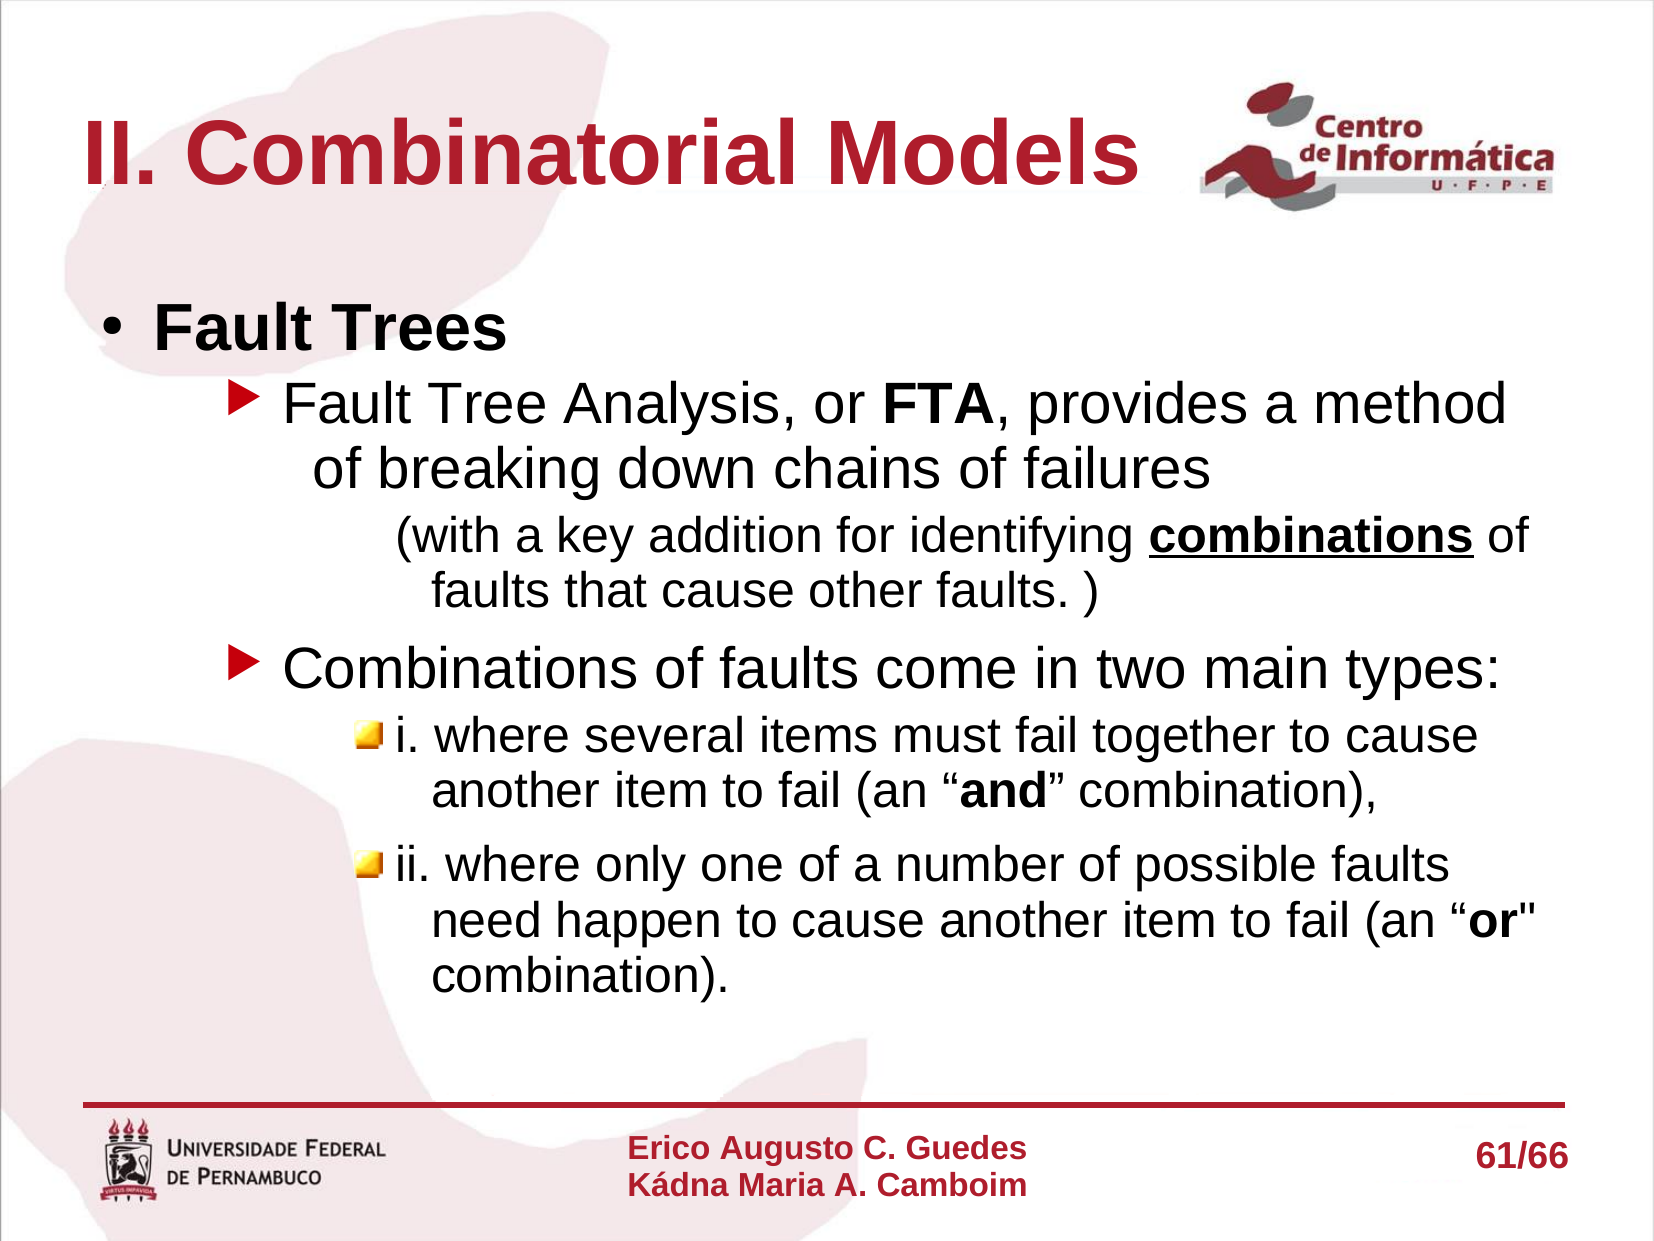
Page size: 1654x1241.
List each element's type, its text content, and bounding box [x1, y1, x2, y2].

picture [0, 0, 1654, 1241]
list Fault Trees Fault Tree Analysis, or FTA, provides a method of breaking down chains of failures (with a key addition for identifying combinations of faults that cause other faults. ) Combinations of faults come in two main types: i. where several items must fail together to cause another item to fail (an “and” combination), ii. where only one of a number of possible faults need happen to cause another item to fail (an “or'' combination). [82, 290, 1571, 1094]
title II. Combinatorial Models [82, 56, 1571, 250]
